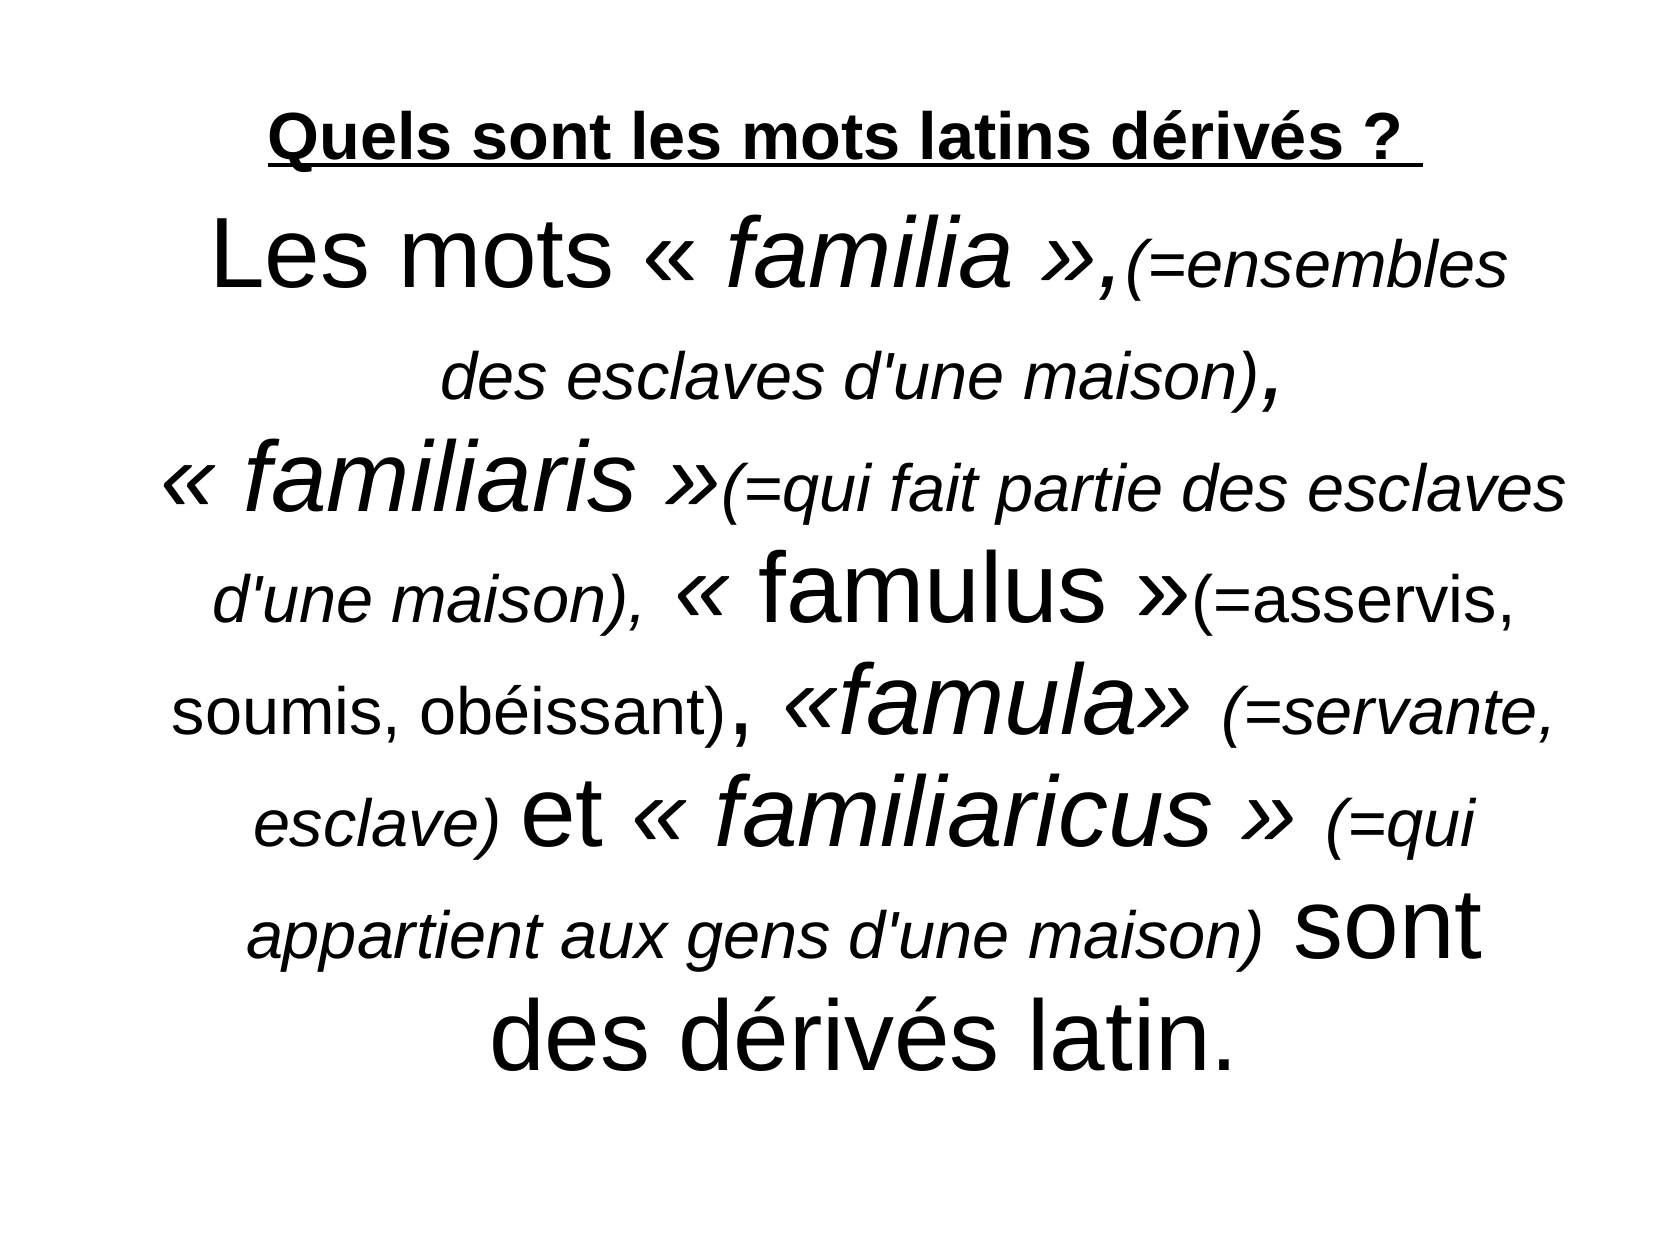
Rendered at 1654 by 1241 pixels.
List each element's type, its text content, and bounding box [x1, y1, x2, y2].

title Quels sont les mots latins dérivés ? [82, 49, 1571, 197]
text_box Les mots « familia »,(=ensembles des esclaves d'une maison), « familiaris »(=qui fait partie des esclaves d'une maison), « famulus »(=asservis, soumis, obéissant), «famula» (=servante, esclave) et « familiaricus » (=qui appartient aux gens d'une maison) sont des dérivés latin. [82, 197, 1571, 1092]
